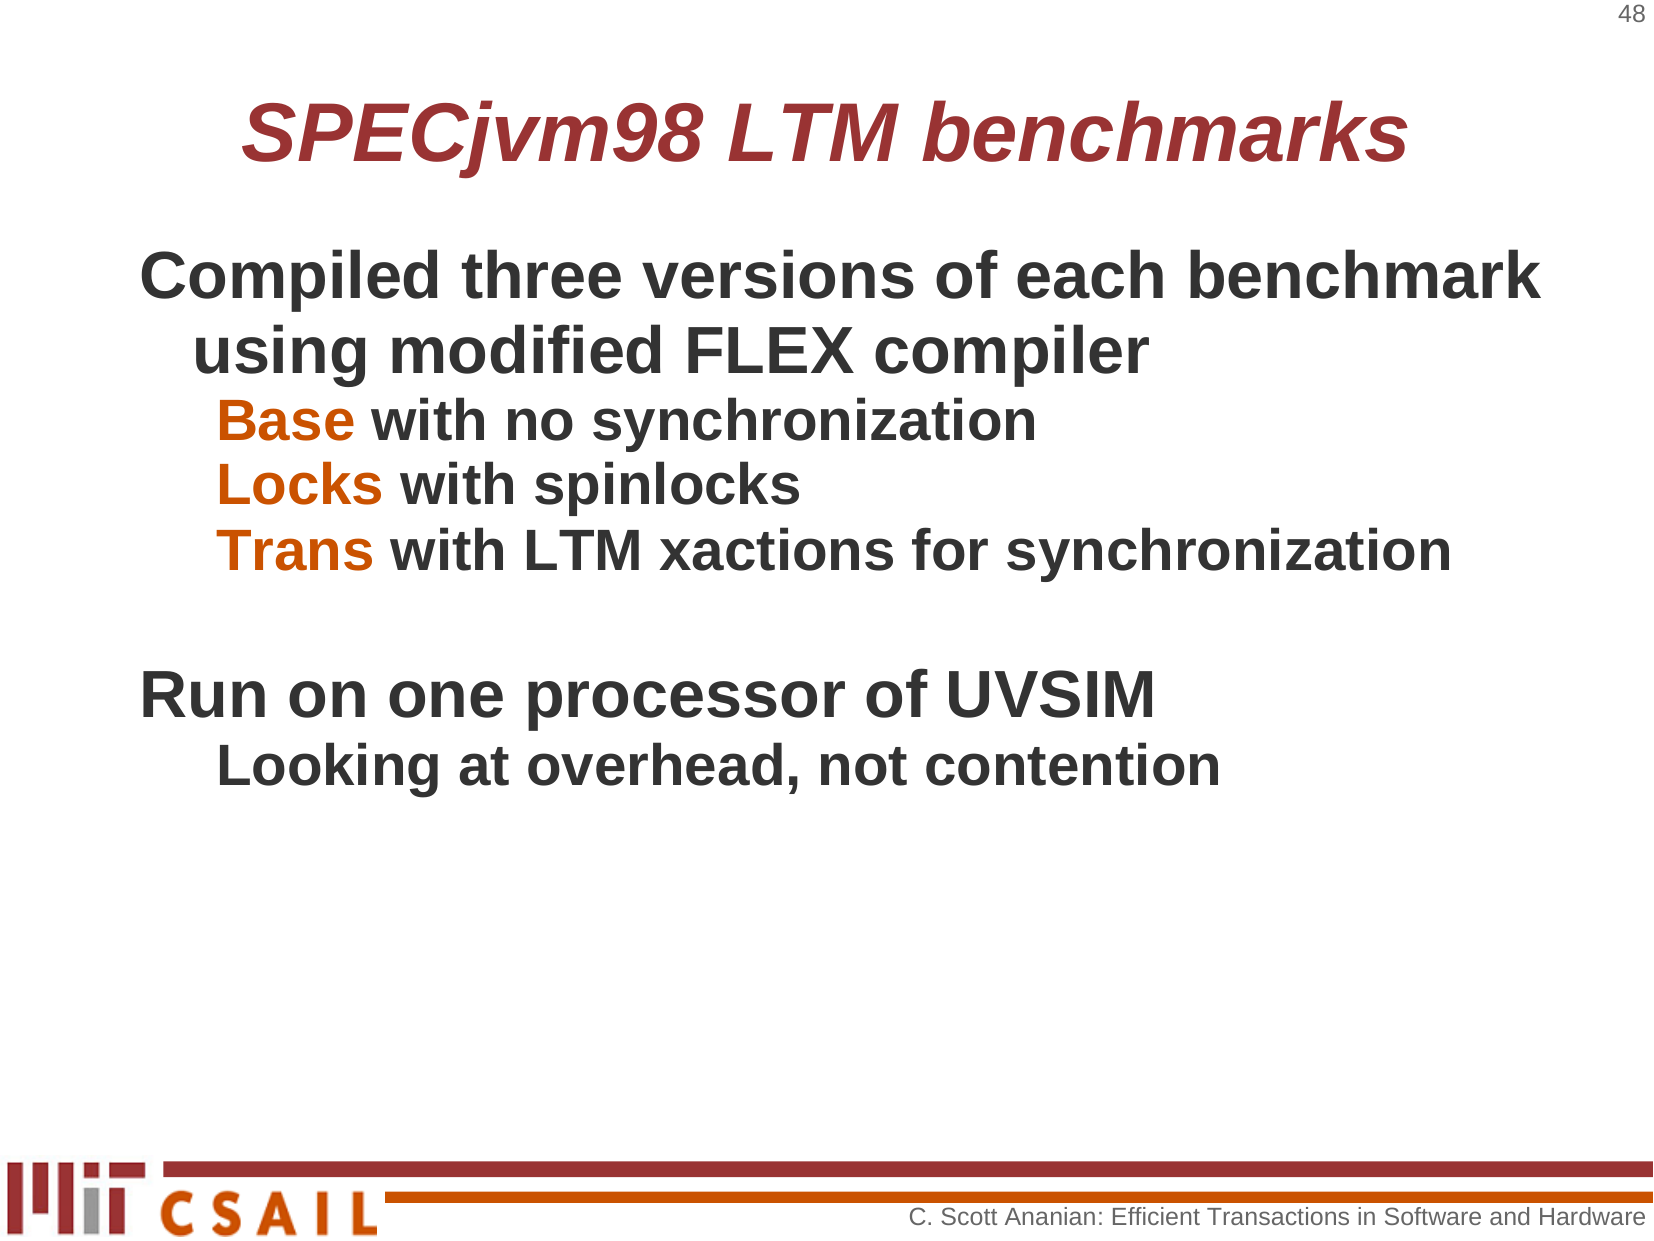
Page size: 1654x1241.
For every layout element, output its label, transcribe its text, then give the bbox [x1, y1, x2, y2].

list Compiled three versions of each benchmark using modified FLEX compiler Base with no synchronization Locks with spinlocks Trans with LTM xactions for synchronization Run on one processor of UVSIM Looking at overhead, not contention [121, 237, 1561, 1133]
title SPECjvm98 LTM benchmarks [52, 28, 1601, 237]
picture [0, 1155, 377, 1237]
